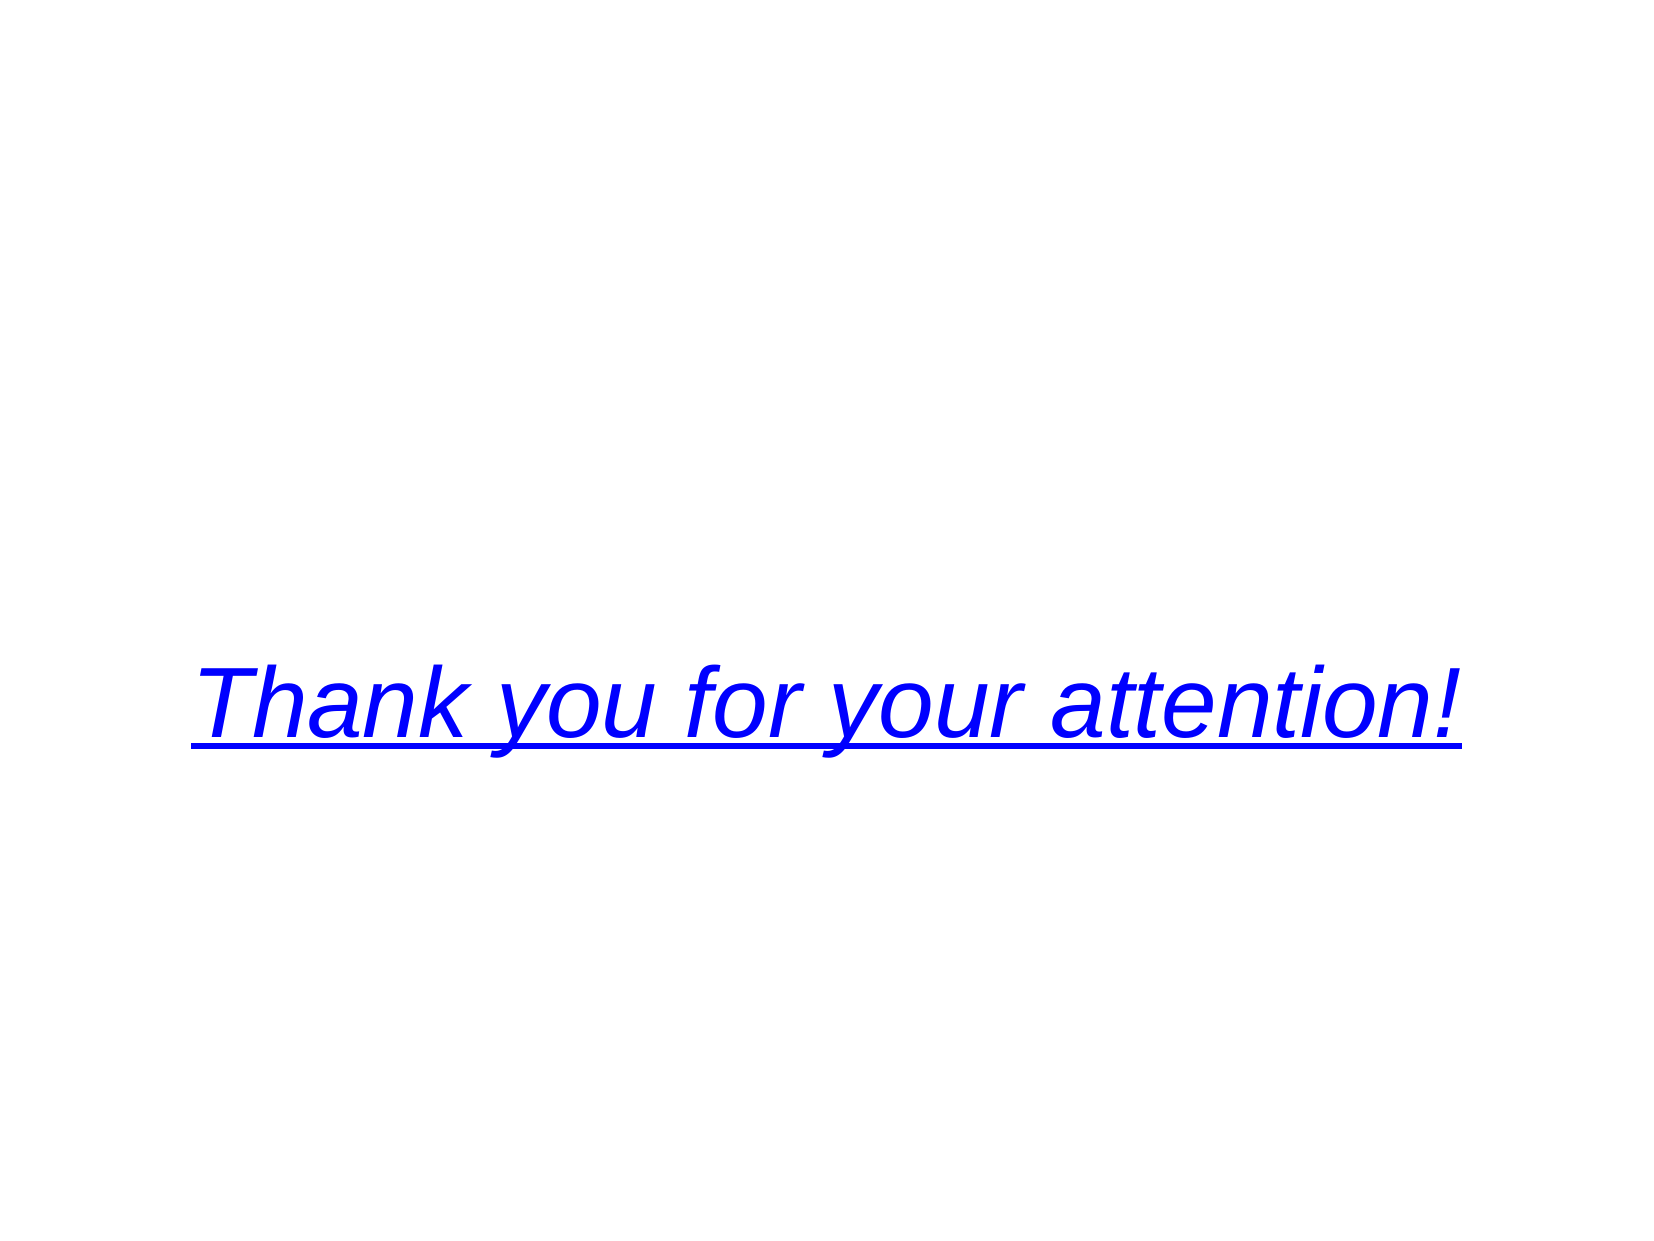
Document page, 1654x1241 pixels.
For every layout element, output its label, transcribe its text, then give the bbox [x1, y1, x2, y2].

subtitle Thank you for your attention! [82, 304, 1571, 1109]
